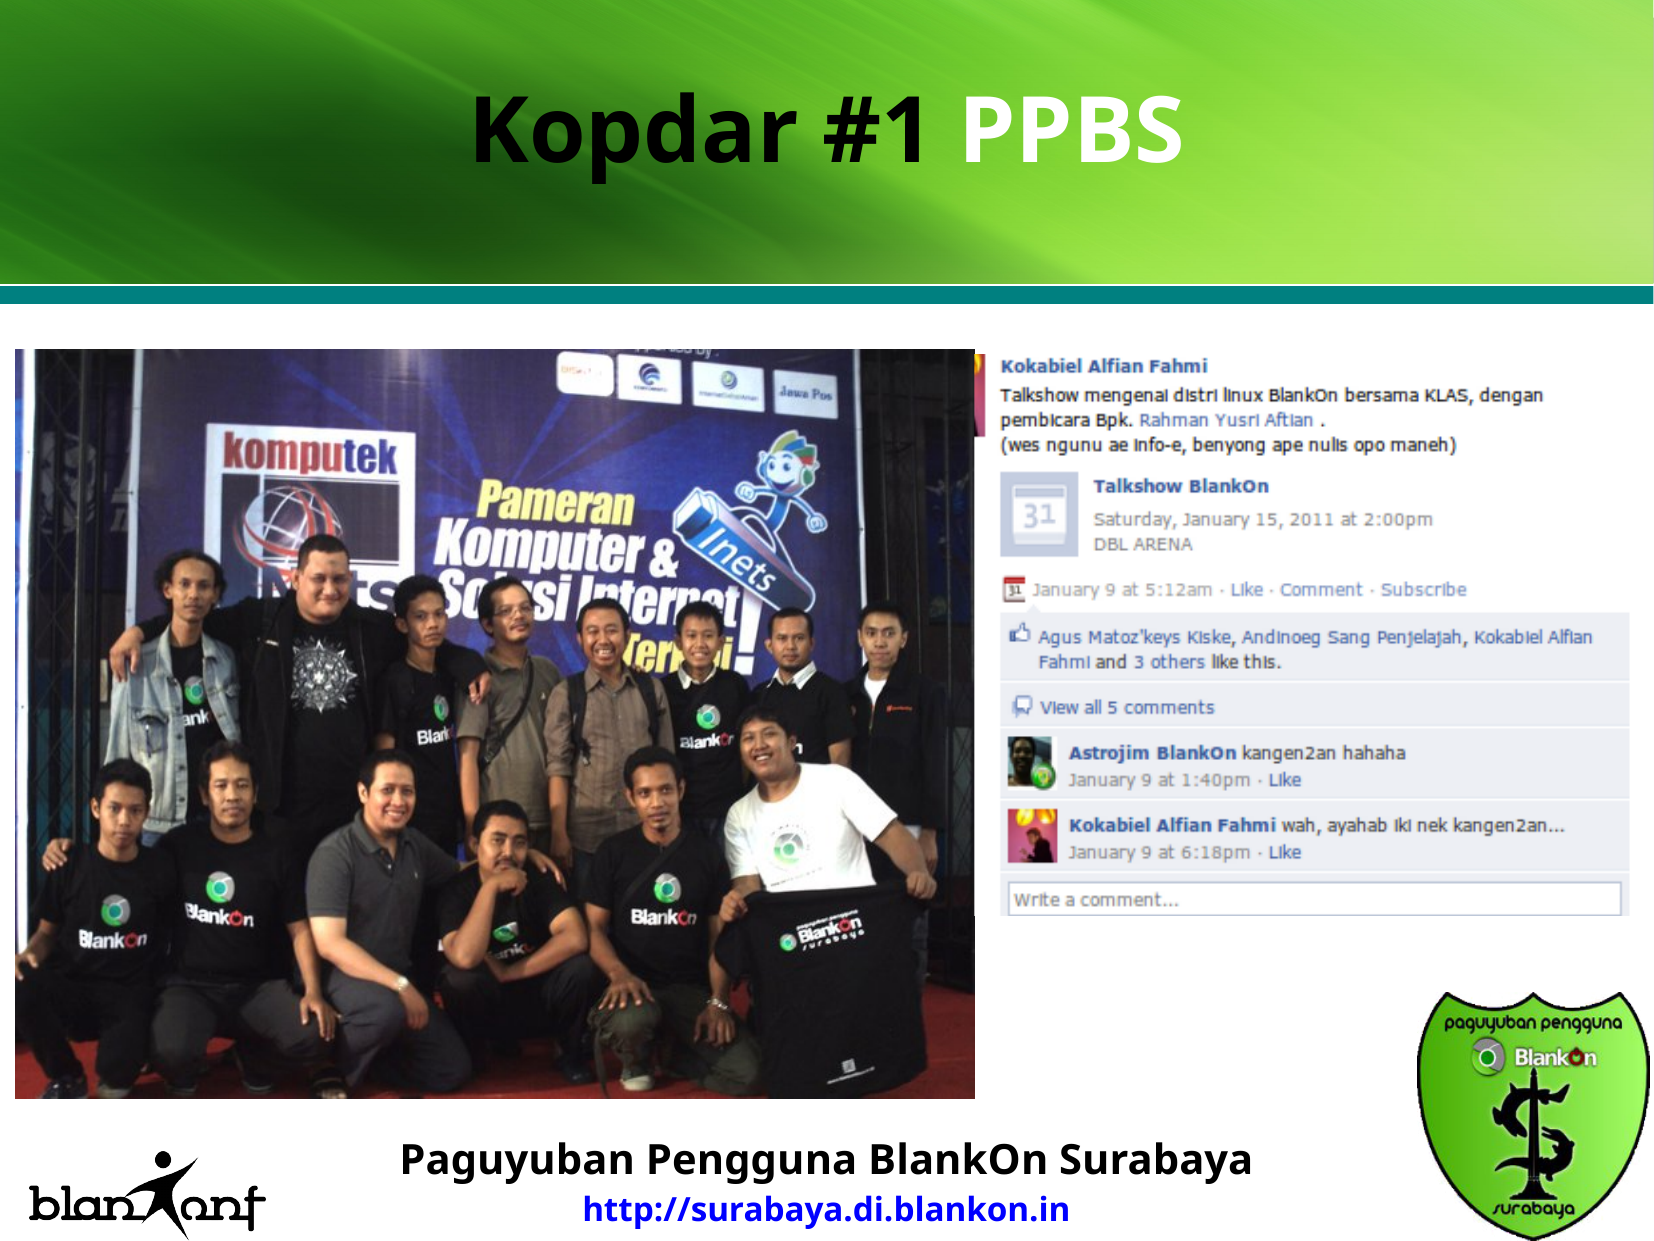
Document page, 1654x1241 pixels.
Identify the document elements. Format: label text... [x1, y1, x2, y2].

picture [15, 349, 1654, 1099]
picture [29, 1151, 266, 1241]
picture [0, 0, 1654, 284]
picture [1417, 992, 1650, 1241]
text_box Paguyuban Pengguna BlankOn Surabaya http://surabaya.di.blankon.in [295, 1122, 1359, 1241]
